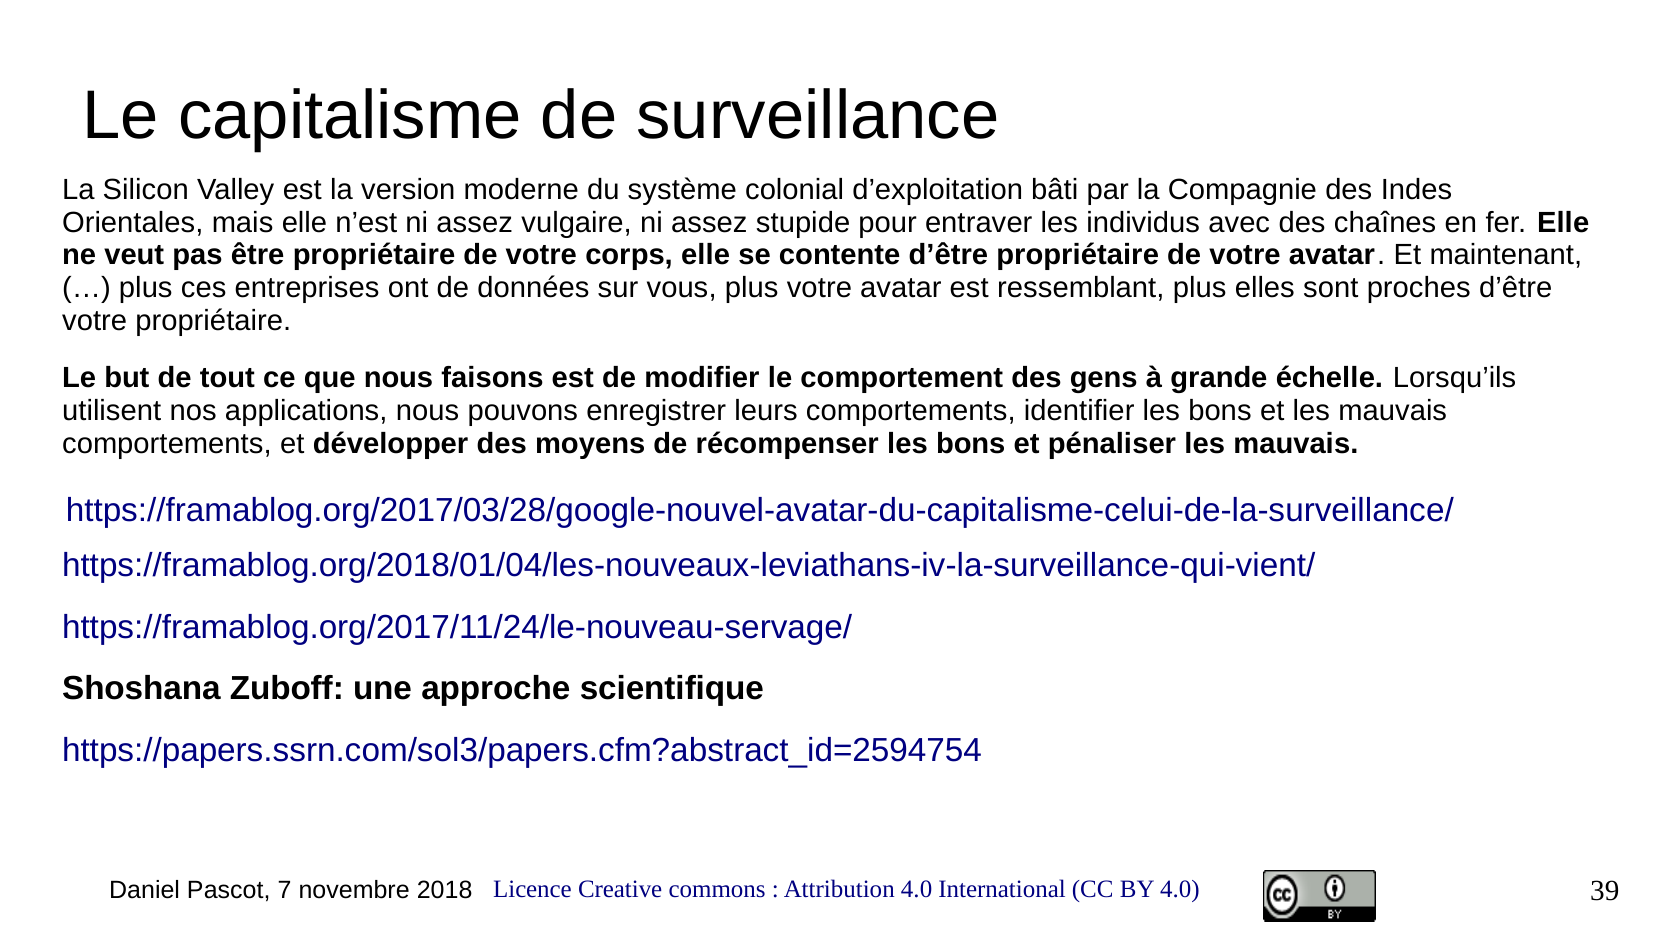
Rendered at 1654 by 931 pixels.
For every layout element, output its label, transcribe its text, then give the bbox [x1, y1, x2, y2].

picture [1263, 885, 1376, 922]
title Le capitalisme de surveillance [82, 37, 1571, 165]
text_box La Silicon Valley est la version moderne du système colonial d’exploitation bâti par la Compagnie des Indes Orientales, mais elle n’est ni assez vulgaire, ni assez stupide pour entraver les individus avec des chaînes en fer. Elle ne veut pas être propriétaire de votre corps, elle se contente d’être propriétaire de votre avatar. Et maintenant, (…) plus ces entreprises ont de données sur vous, plus votre avatar est ressemblant, plus elles sont proches d’être votre propriétaire. Le but de tout ce que nous faisons est de modifier le comportement des gens à grande échelle. Lorsqu’ils utilisent nos applications, nous pouvons enregistrer leurs comportements, identifier les bons et les mauvais comportements, et développer des moyens de récompenser les bons et pénaliser les mauvais. https://framablog.org/2018/01/04/les-nouveaux-leviathans-iv-la-surveillance-qui-vient/ https://framablog.org/2017/11/24/le-nouveau-servage/ Shoshana Zuboff: une approche scientifique https://papers.ssrn.com/sol3/papers.cfm?abstract_id=2594754 [47, 165, 1607, 885]
text_box https://framablog.org/2017/03/28/google-nouvel-avatar-du-capitalisme-celui-de-la-surveillance/ [51, 484, 1642, 542]
